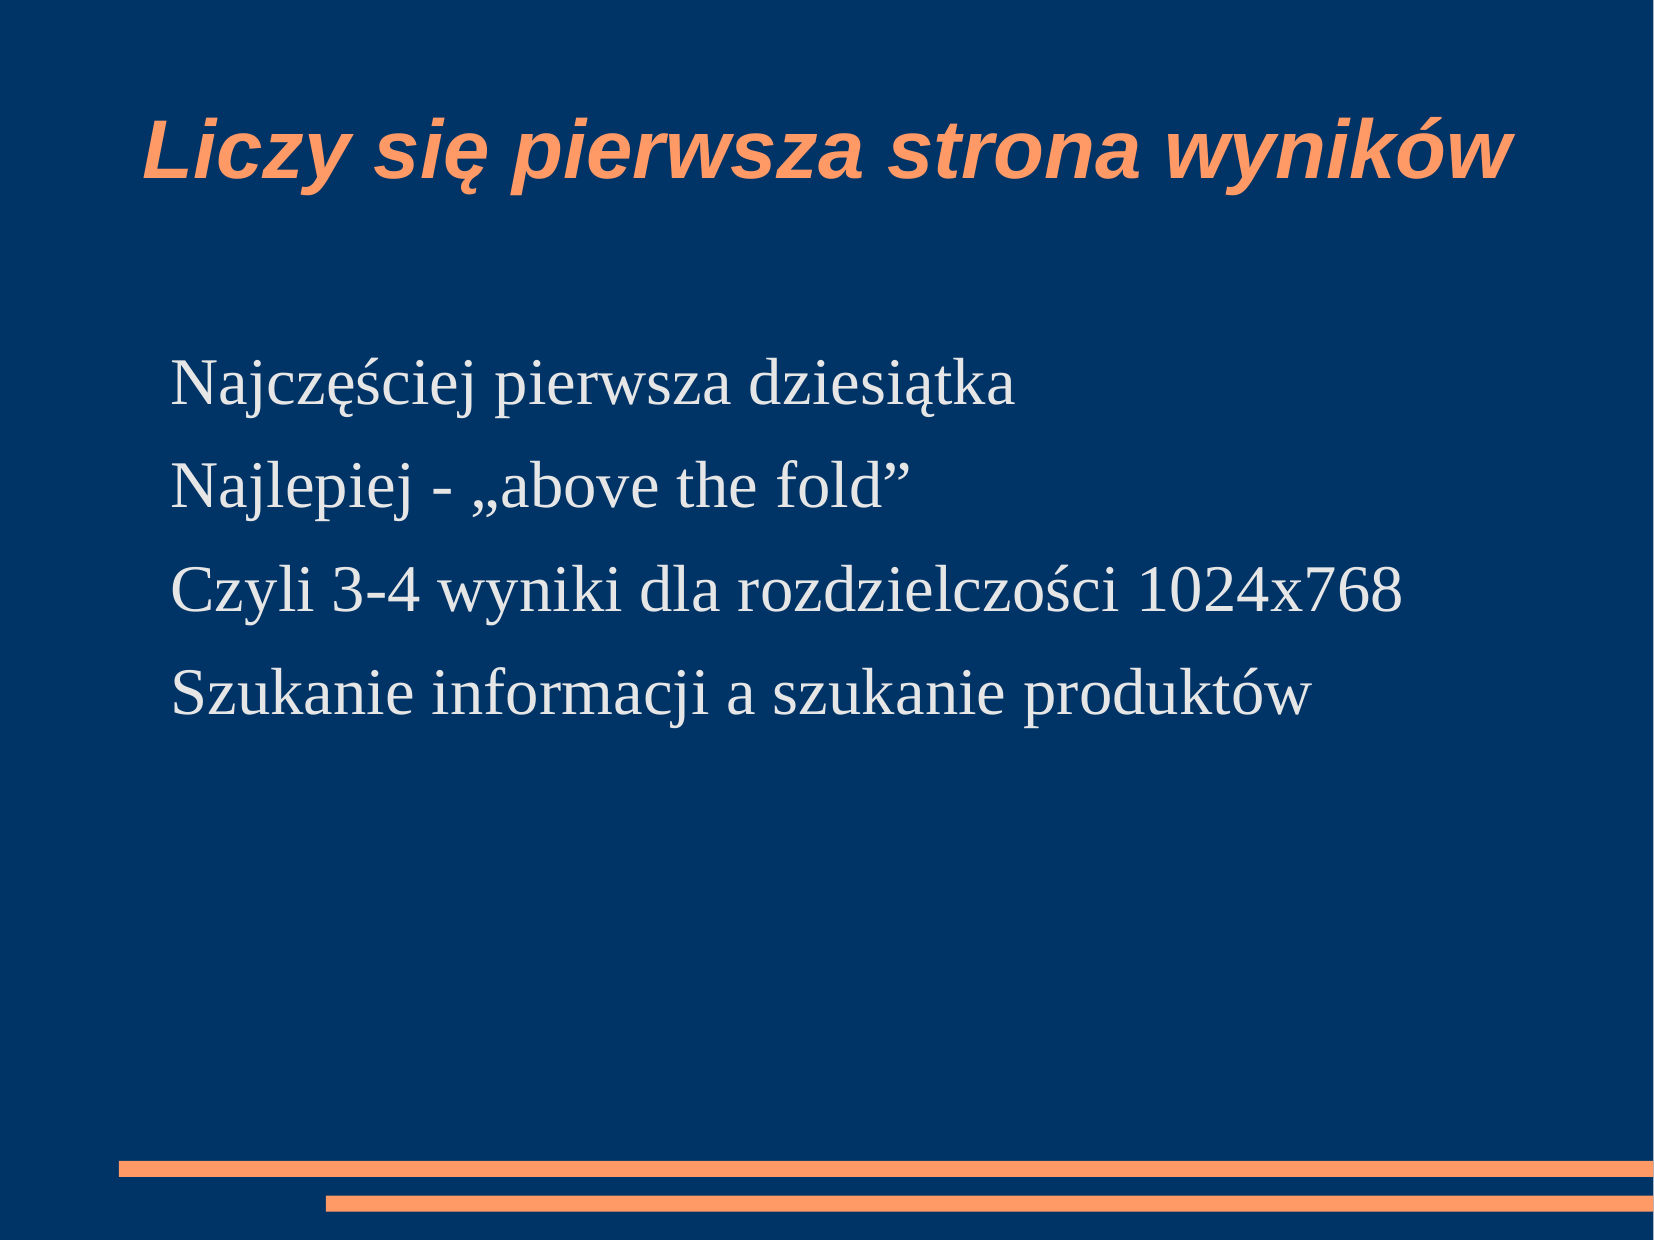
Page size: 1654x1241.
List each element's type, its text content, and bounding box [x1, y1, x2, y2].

title Liczy się pierwsza strona wyników [121, 46, 1534, 254]
list Najczęściej pierwsza dziesiątka Najlepiej - „above the fold” Czyli 3-4 wyniki dla rozdzielczości 1024x768 Szukanie informacji a szukanie produktów [152, 344, 1534, 1127]
